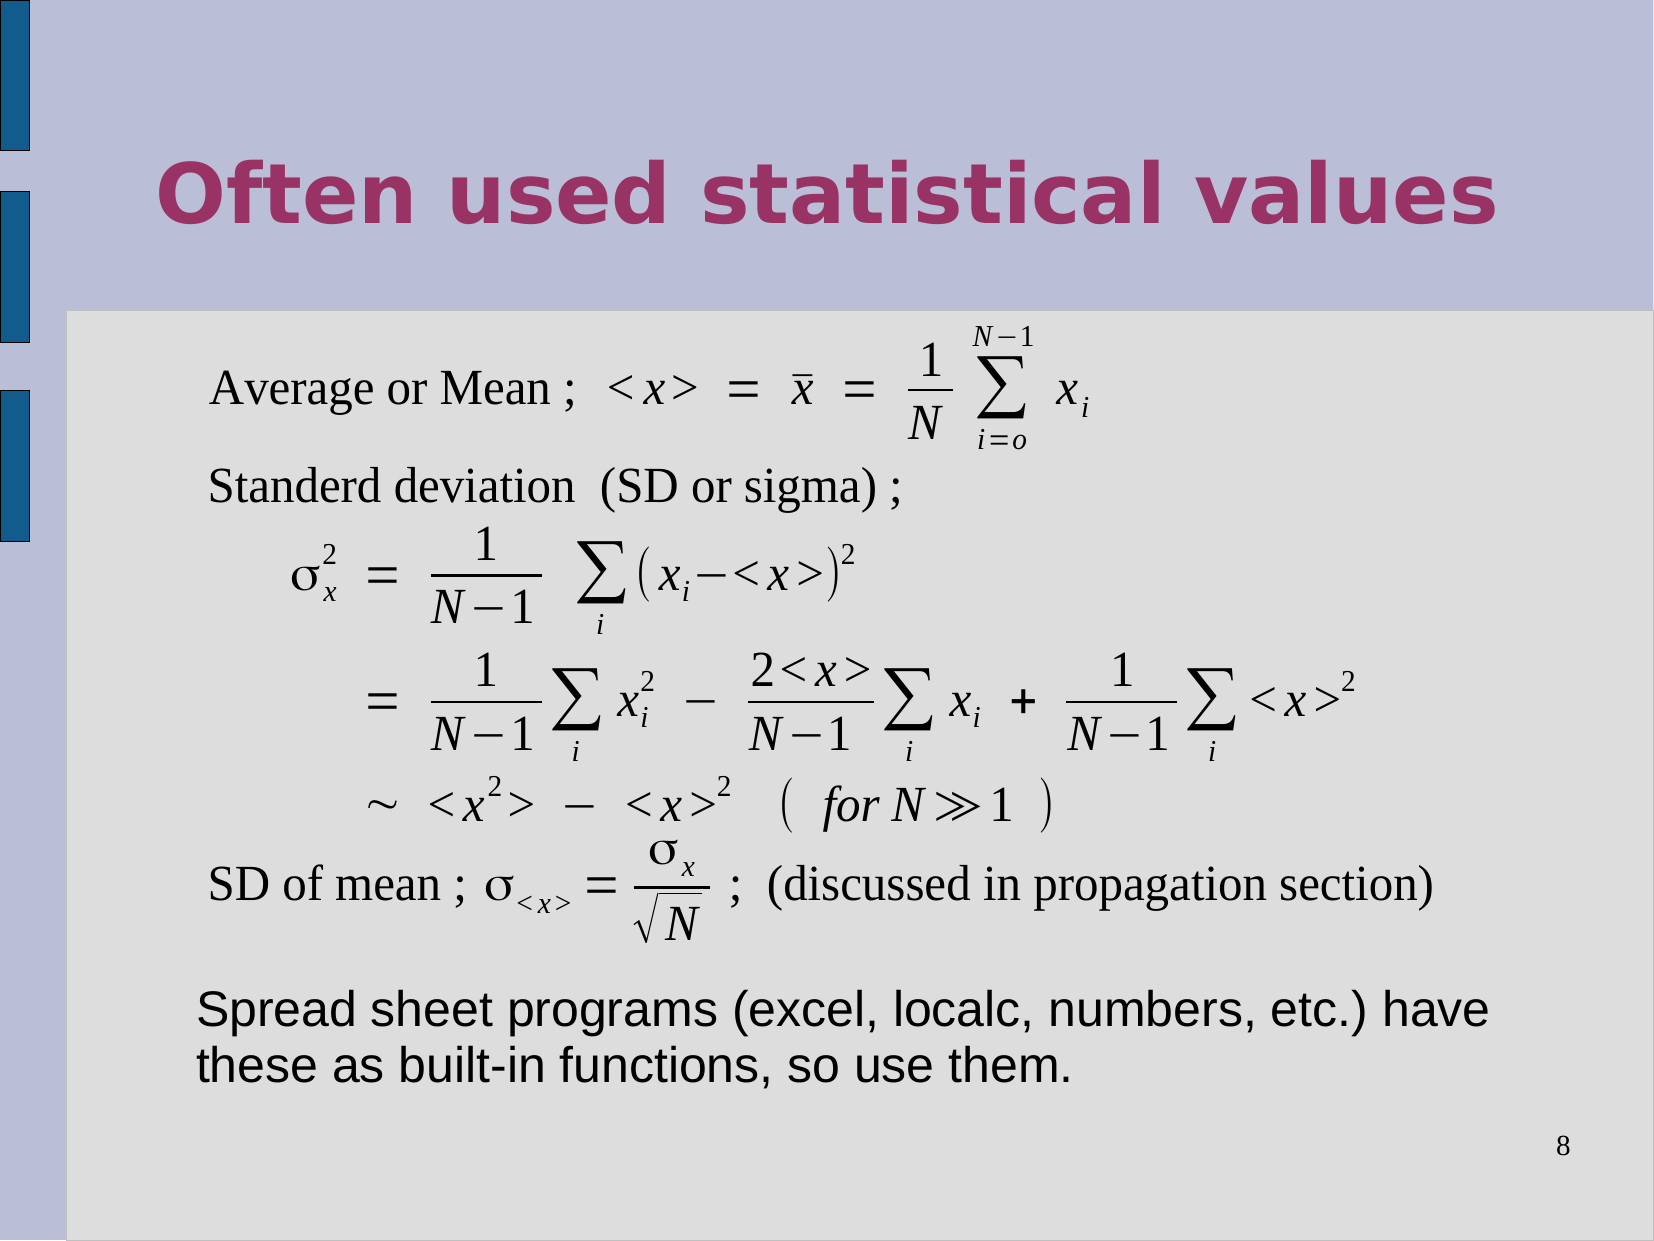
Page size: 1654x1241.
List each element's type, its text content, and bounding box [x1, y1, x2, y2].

chart [201, 319, 1443, 951]
text_box Spread sheet programs (excel, localc, numbers, etc.) have these as built-in functions, so use them. [181, 974, 1521, 1101]
title Often used statistical values [121, 98, 1534, 291]
